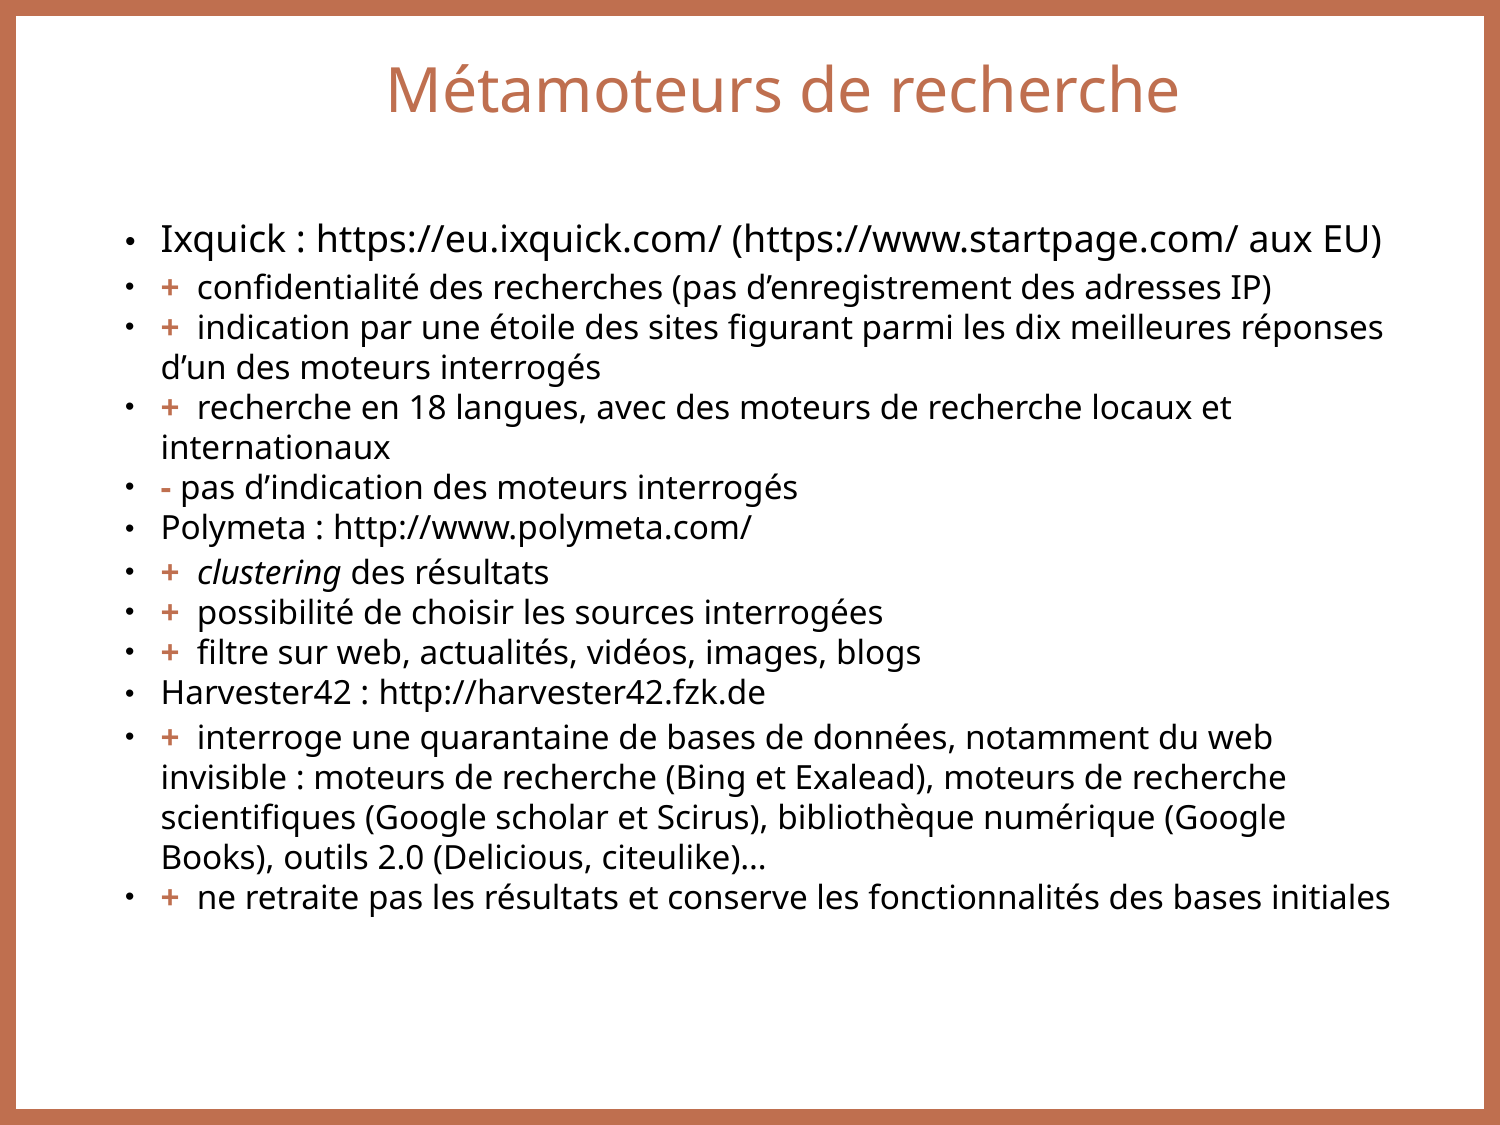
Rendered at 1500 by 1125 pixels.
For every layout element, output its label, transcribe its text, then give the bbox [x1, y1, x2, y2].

text_box Ixquick : https://eu.ixquick.com/ (https://www.startpage.com/ aux EU) + confidentialité des recherches (pas d’enregistrement des adresses IP) + indication par une étoile des sites figurant parmi les dix meilleures réponses d’un des moteurs interrogés + recherche en 18 langues, avec des moteurs de recherche locaux et internationaux - pas d’indication des moteurs interrogés Polymeta : http://www.polymeta.com/ + clustering des résultats + possibilité de choisir les sources interrogées + filtre sur web, actualités, vidéos, images, blogs Harvester42 : http://harvester42.fzk.de + interroge une quarantaine de bases de données, notamment du web invisible : moteurs de recherche (Bing et Exalead), moteurs de recherche scientifiques (Google scholar et Scirus), bibliothèque numérique (Google Books), outils 2.0 (Delicious, citeulike)… + ne retraite pas les résultats et conserve les fonctionnalités des bases initiales [75, 208, 1425, 1071]
text_box Métamoteurs de recherche [108, 42, 1459, 161]
text_box [0, 0, 1500, 1125]
